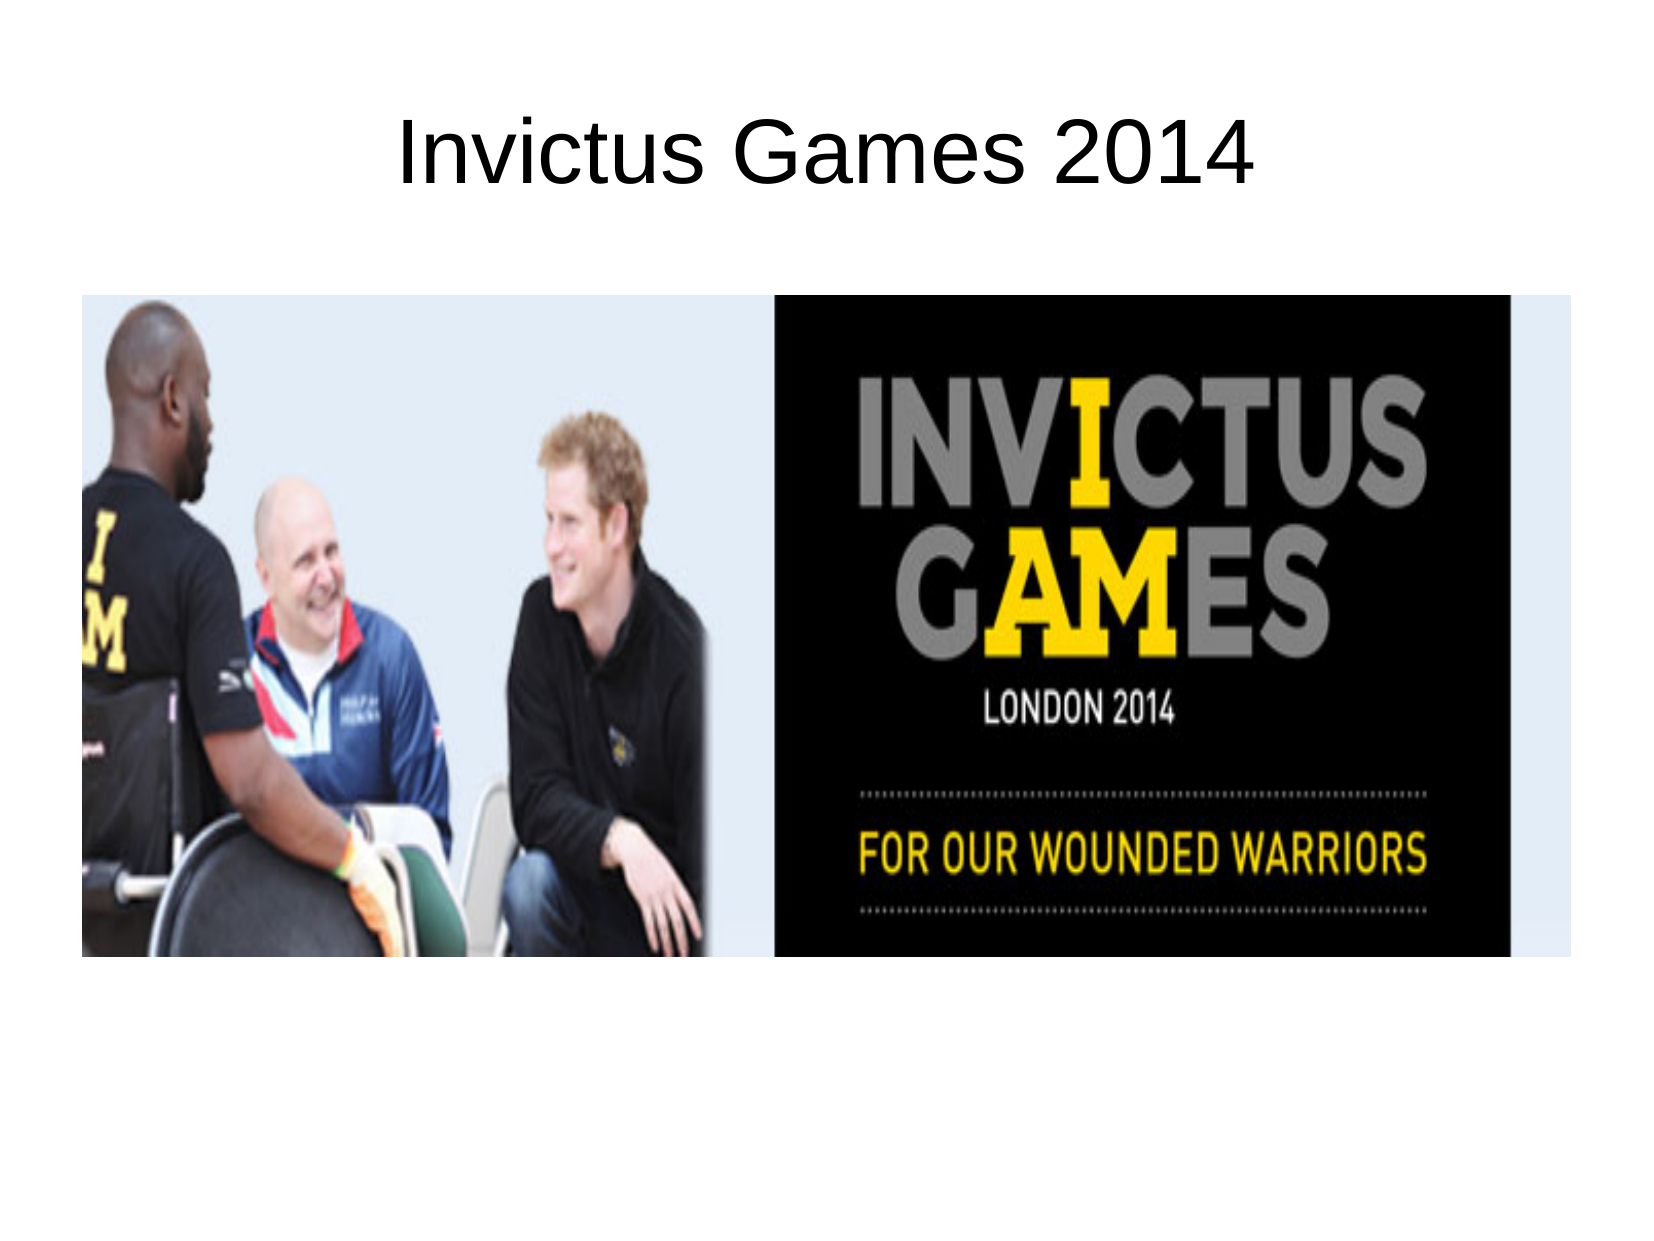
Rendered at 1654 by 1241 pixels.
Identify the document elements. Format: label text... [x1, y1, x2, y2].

picture [82, 295, 1571, 957]
title Invictus Games 2014 [82, 49, 1571, 257]
